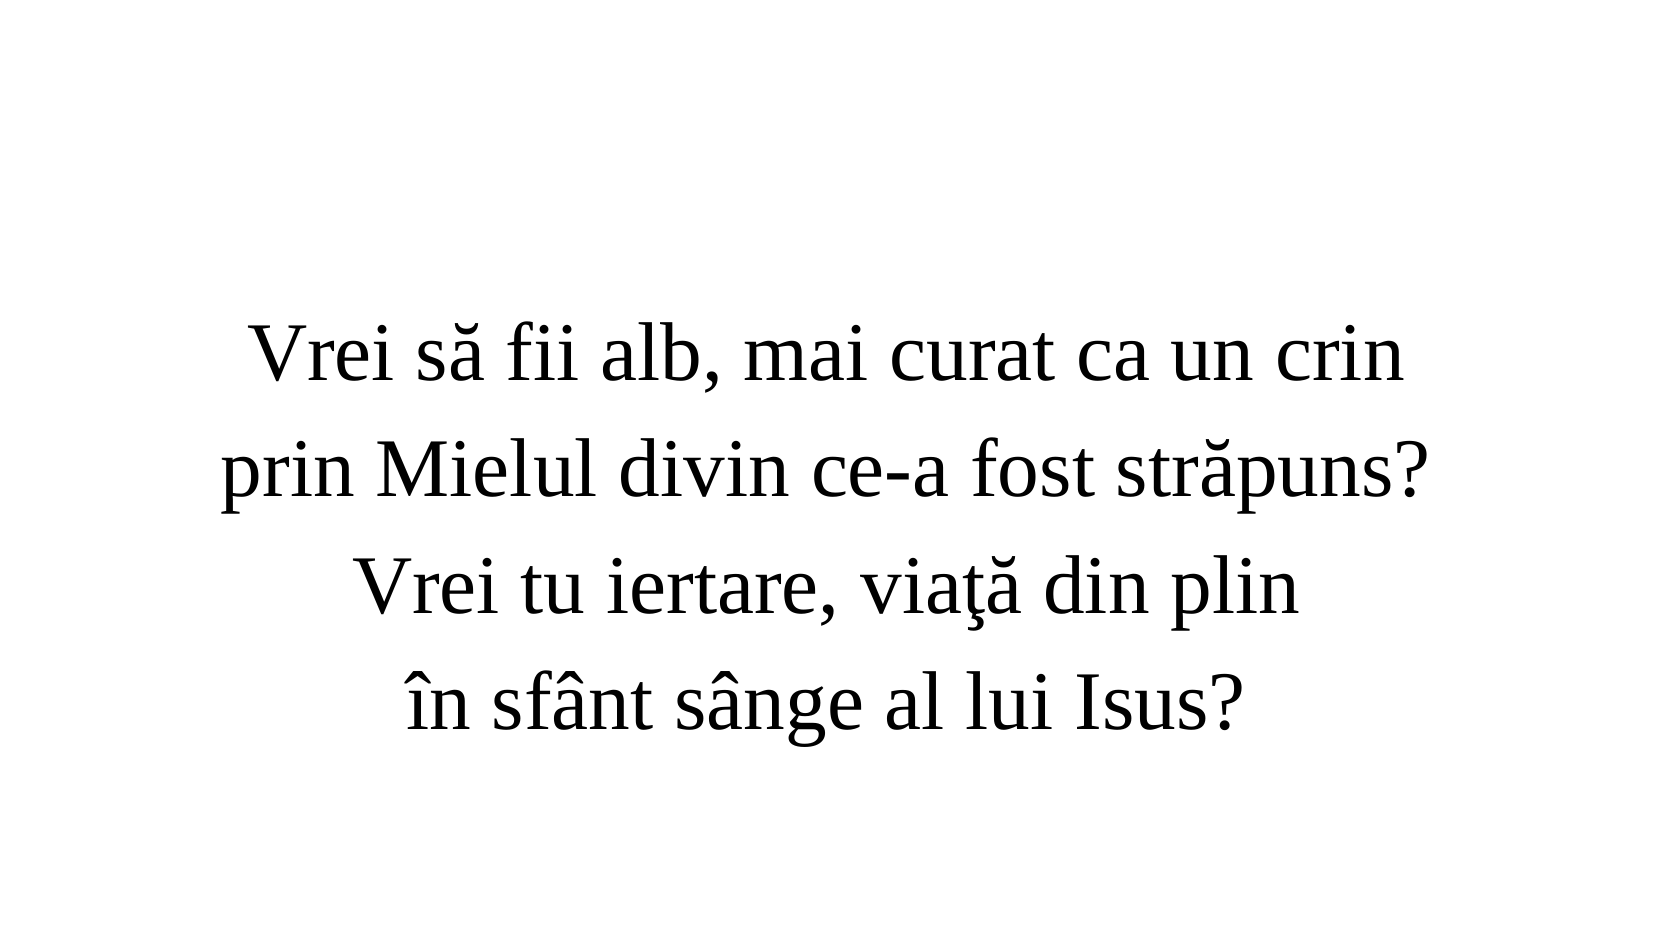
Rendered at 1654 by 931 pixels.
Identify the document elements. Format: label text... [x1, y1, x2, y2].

subtitle Vrei să fii alb, mai curat ca un crin prin Mielul divin ce-a fost străpuns? Vrei tu iertare, viaţă din plin în sfânt sânge al lui Isus? [0, 289, 1654, 671]
